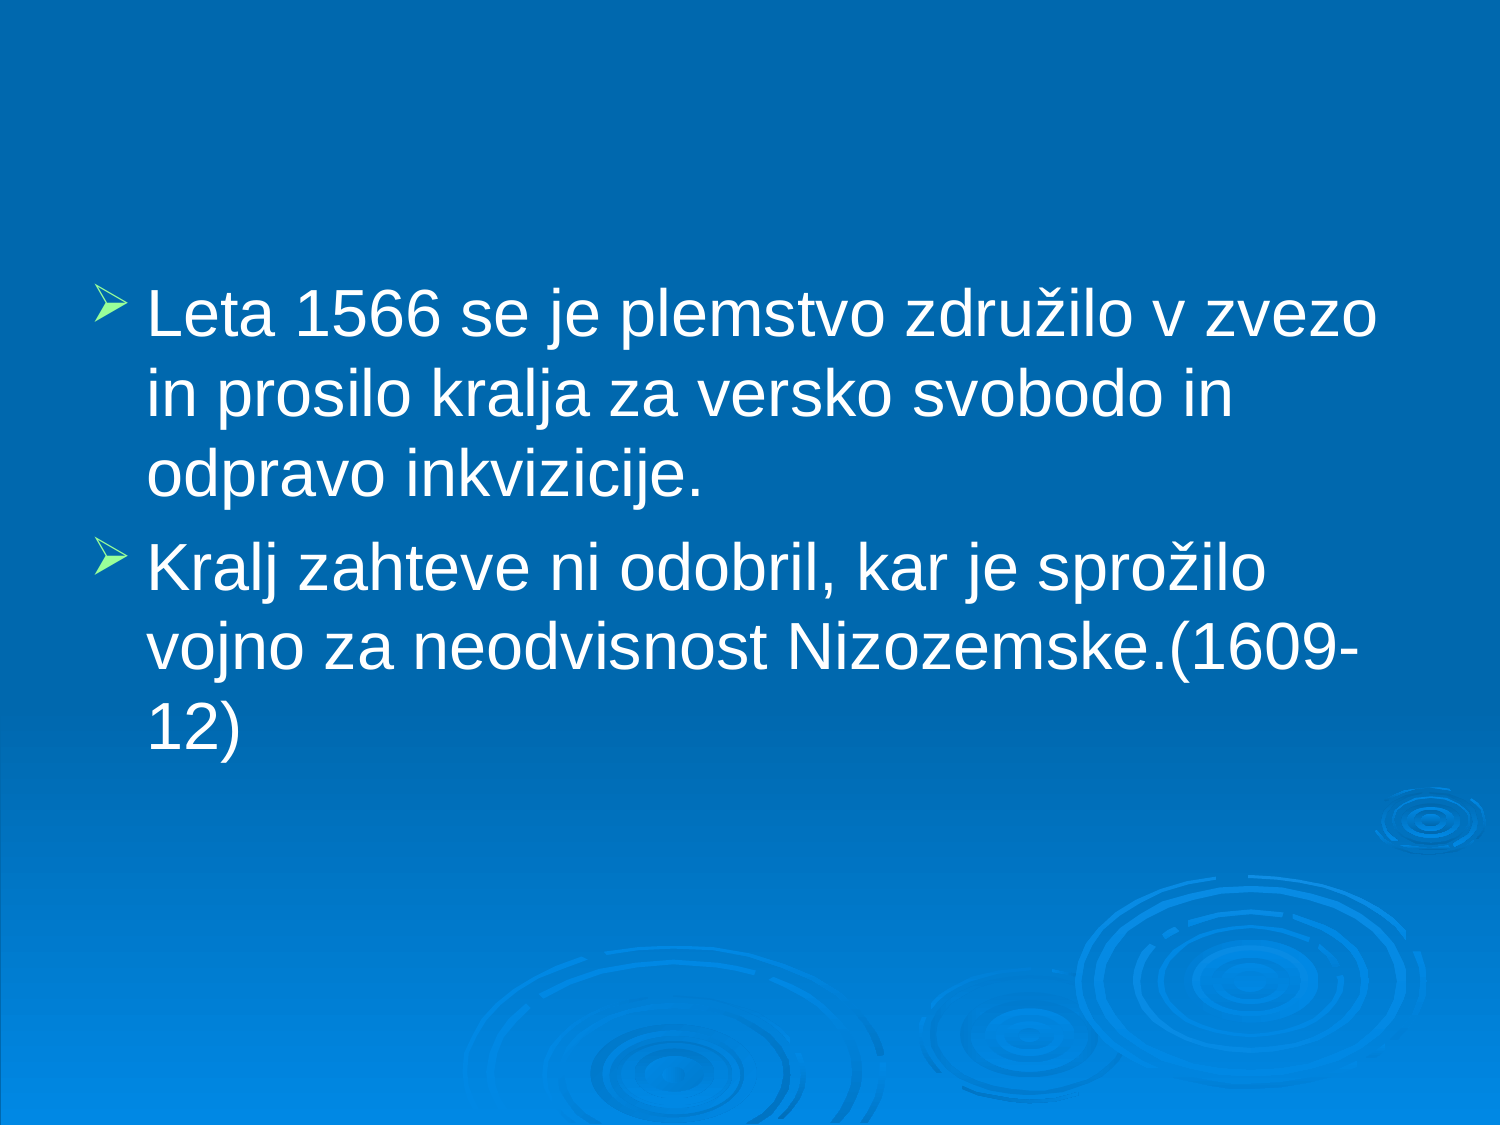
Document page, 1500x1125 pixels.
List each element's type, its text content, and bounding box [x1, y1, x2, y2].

list Leta 1566 se je plemstvo združilo v zvezo in prosilo kralja za versko svobodo in odpravo inkvizicije. Kralj zahteve ni odobril, kar je sprožilo vojno za neodvisnost Nizozemske.(1609-12) [75, 262, 1425, 1005]
